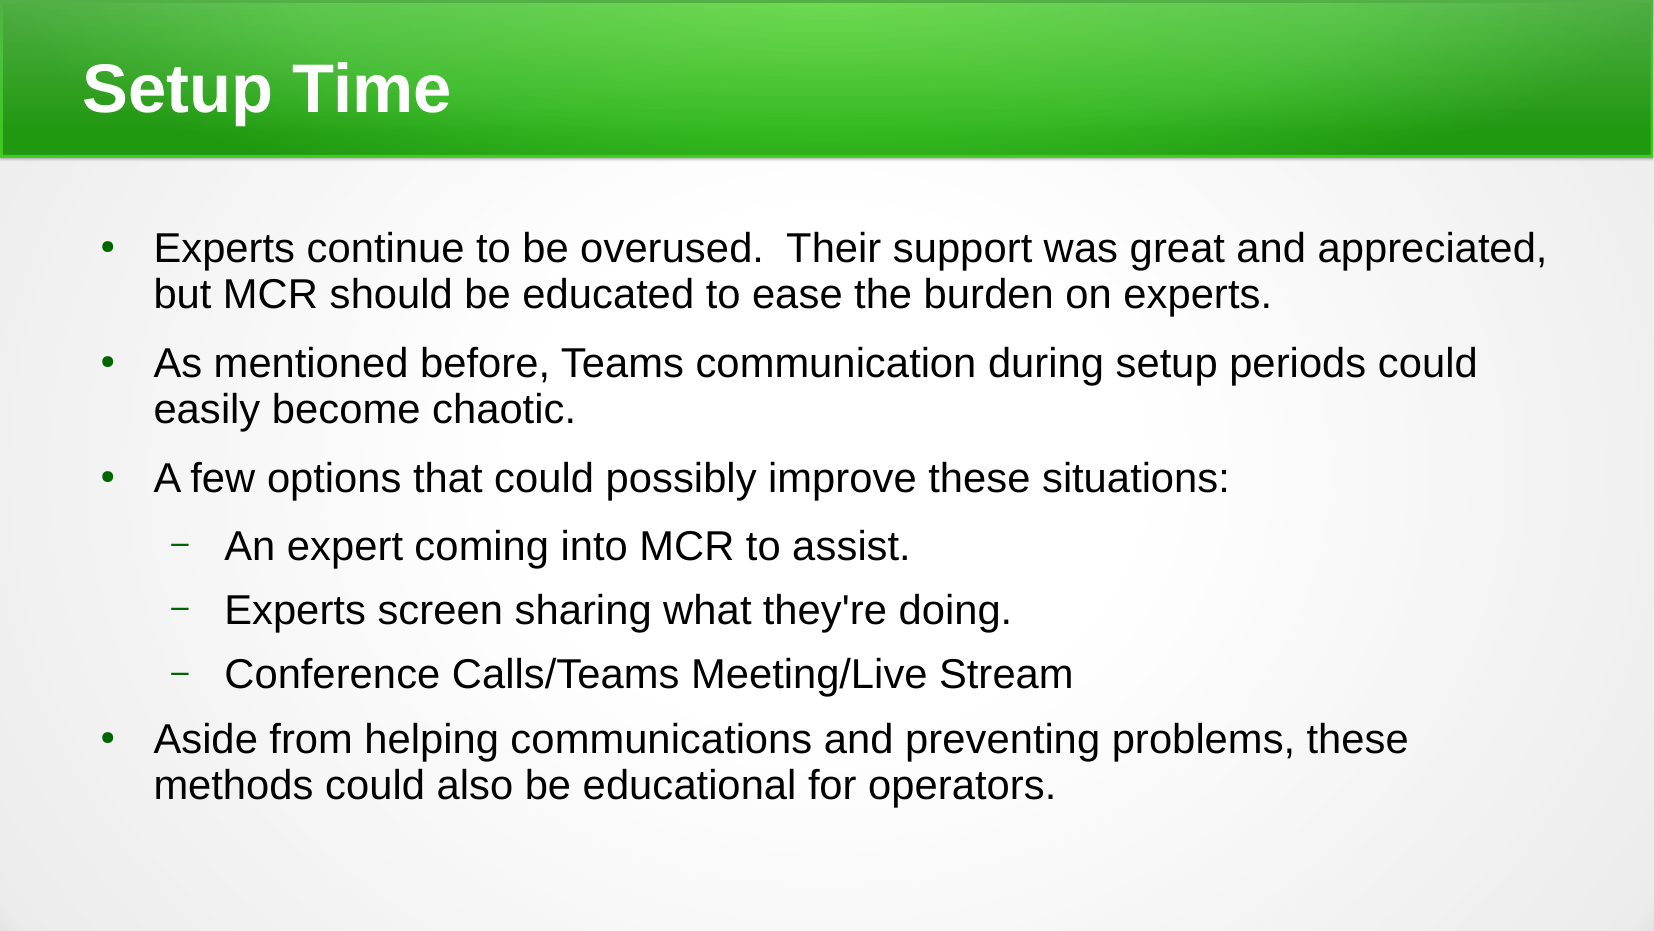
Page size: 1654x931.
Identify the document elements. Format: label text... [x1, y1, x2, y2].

list Experts continue to be overused. Their support was great and appreciated, but MCR should be educated to ease the burden on experts. As mentioned before, Teams communication during setup periods could easily become chaotic. A few options that could possibly improve these situations: An expert coming into MCR to assist. Experts screen sharing what they're doing. Conference Calls/Teams Meeting/Live Stream Aside from helping communications and preventing problems, these methods could also be educational for operators. [82, 224, 1571, 856]
title Setup Time [82, 35, 1571, 142]
